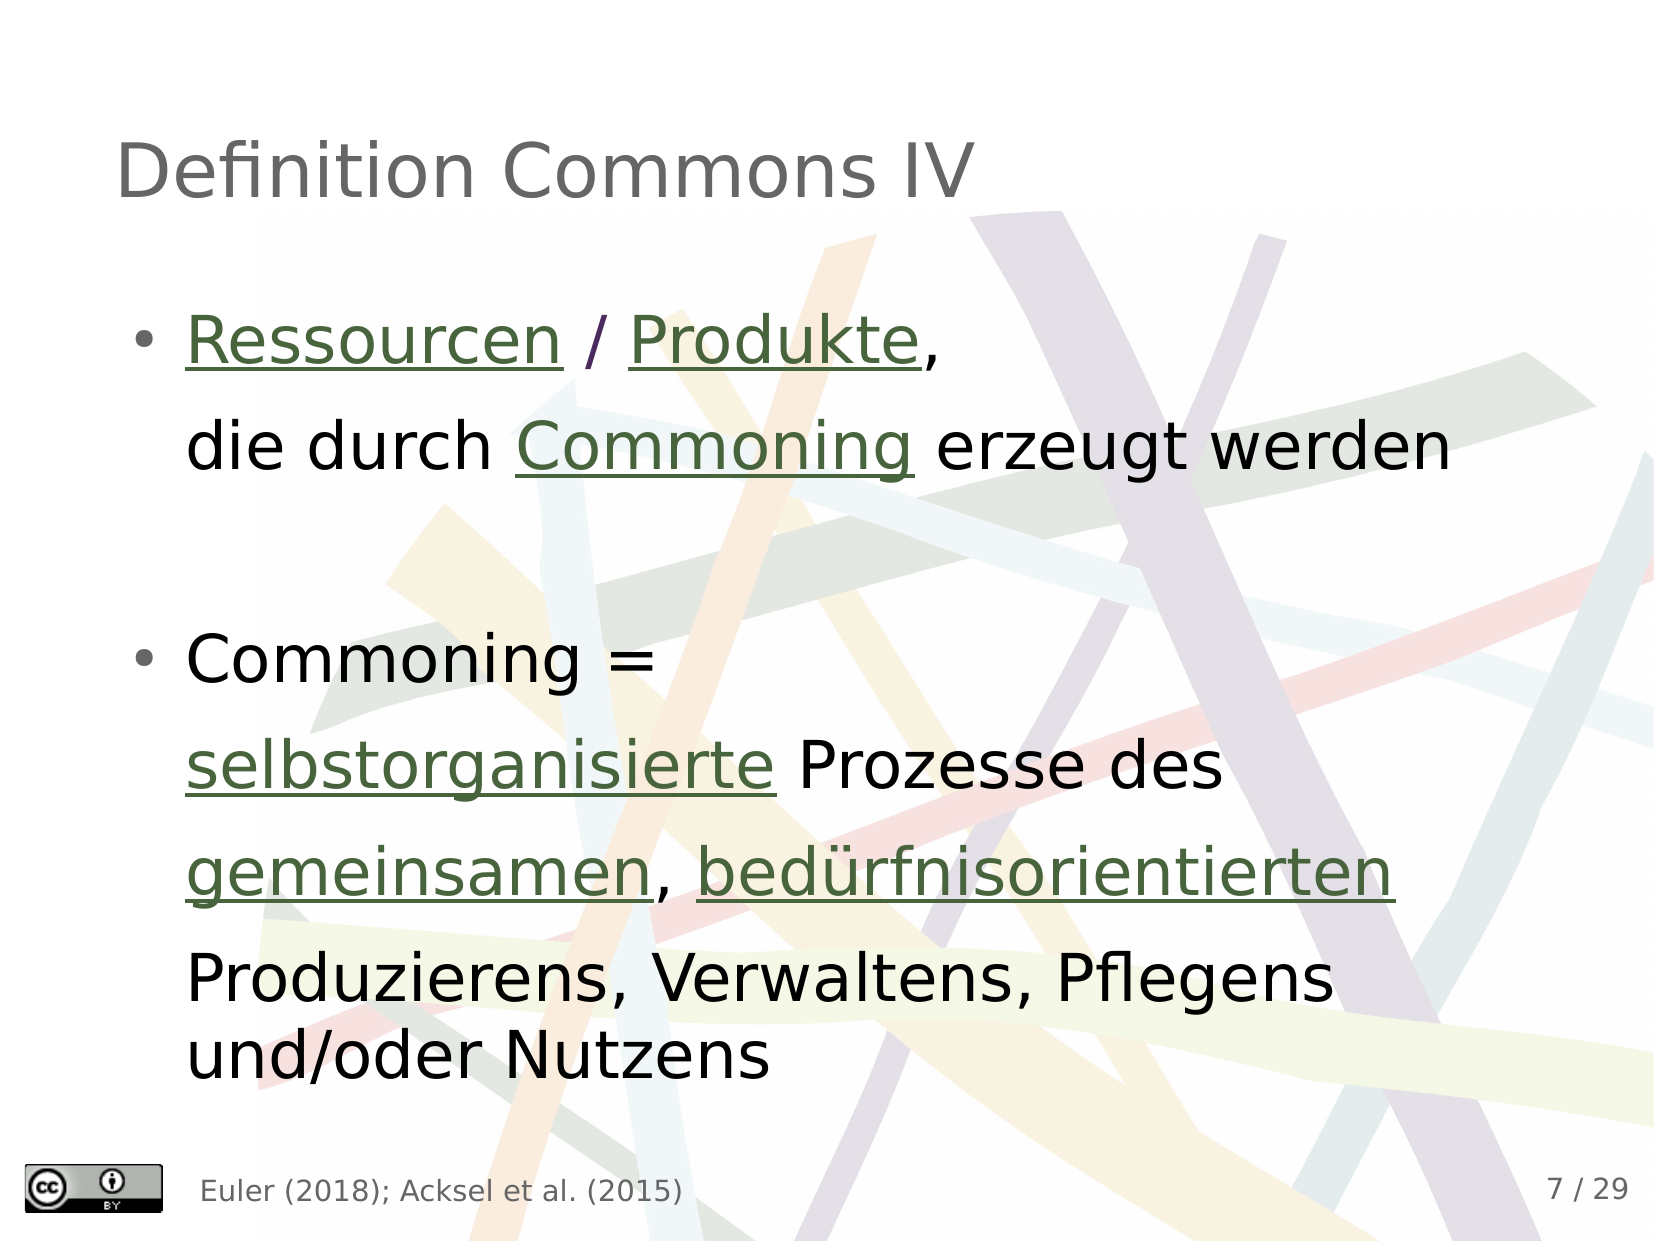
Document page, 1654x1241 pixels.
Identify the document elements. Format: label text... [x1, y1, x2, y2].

text_box Euler (2018); Acksel et al. (2015) [184, 1167, 1218, 1217]
picture [24, 1164, 163, 1213]
title Definition Commons IV [114, 73, 1539, 271]
list Ressourcen / Produkte, die durch Commoning erzeugt werden Commoning = selbstorganisierte Prozesse des gemeinsamen, bedürfnisorientierten Produzierens, Verwaltens, Pflegens und/oder Nutzens [114, 302, 1539, 1102]
